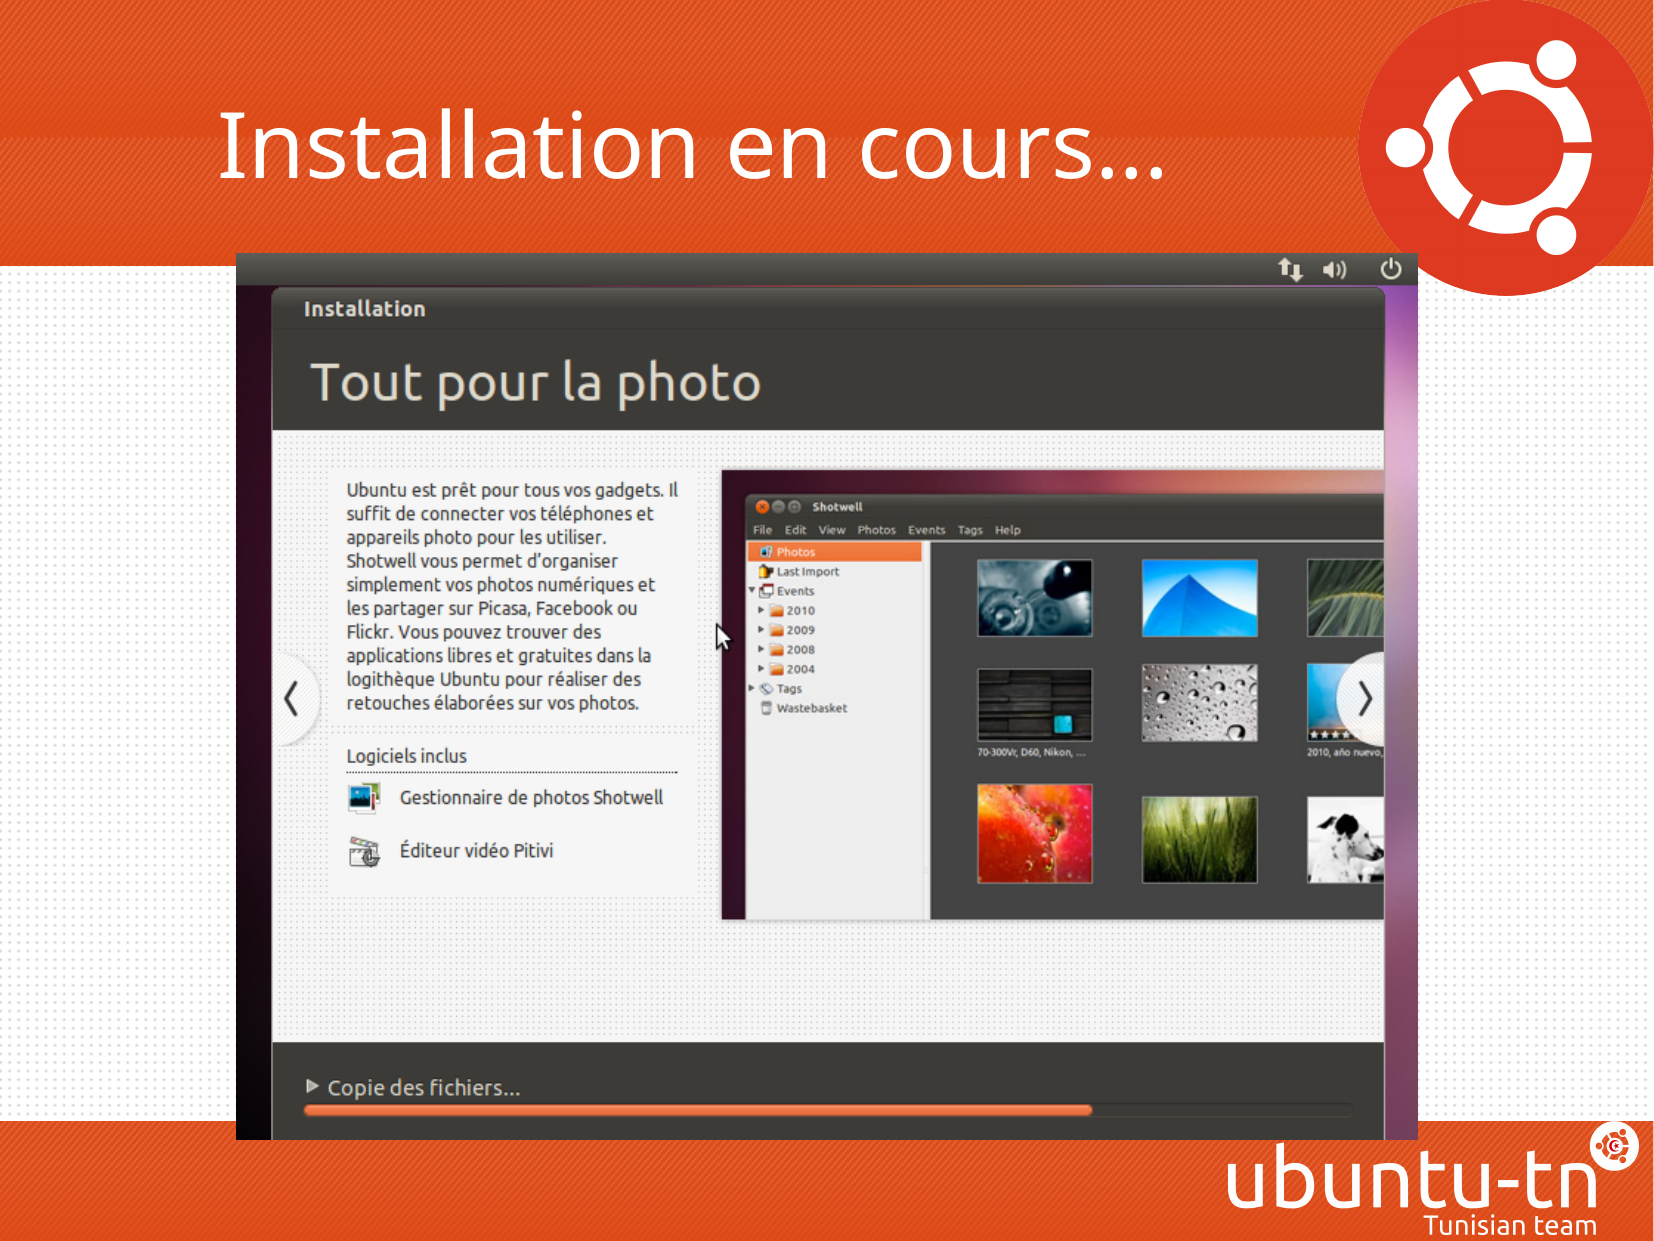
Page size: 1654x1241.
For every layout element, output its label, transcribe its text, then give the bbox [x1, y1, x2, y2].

picture [0, 0, 1654, 1241]
title Installation en cours... [29, 36, 1359, 250]
